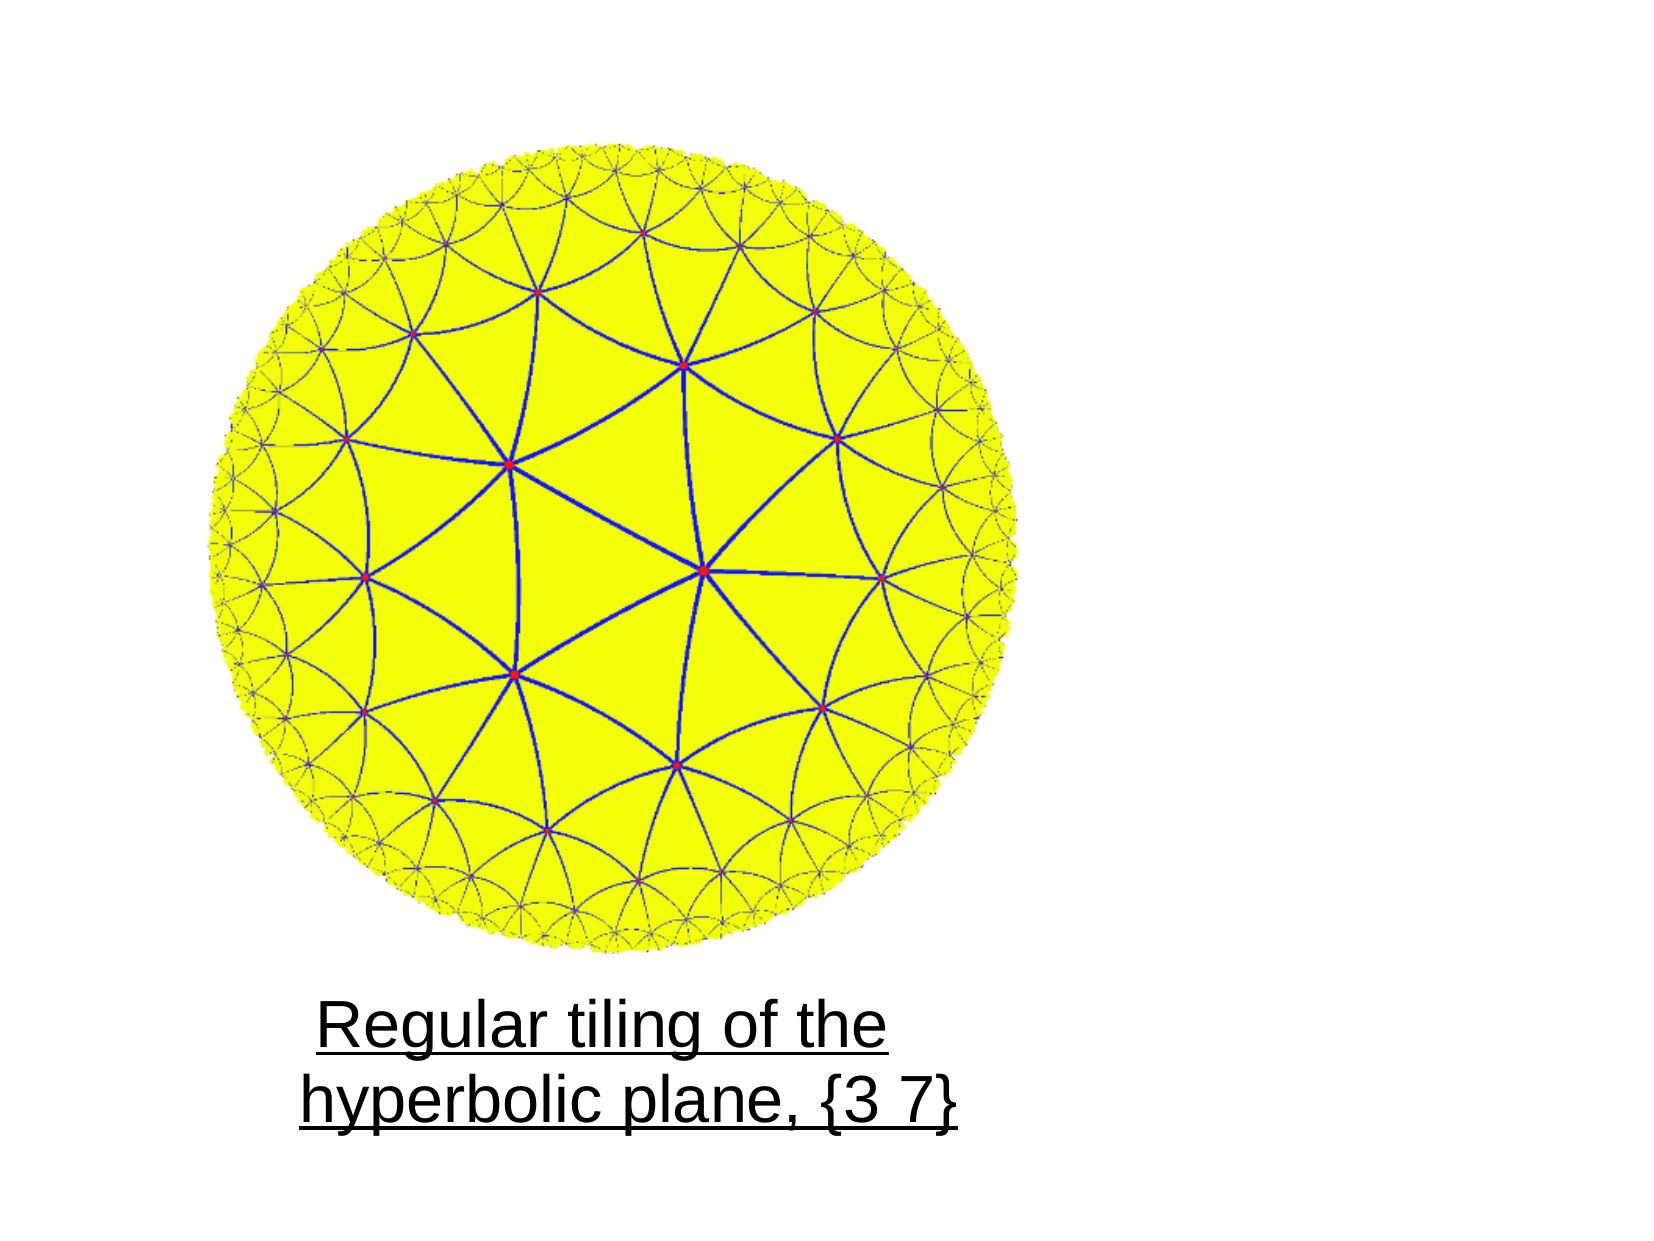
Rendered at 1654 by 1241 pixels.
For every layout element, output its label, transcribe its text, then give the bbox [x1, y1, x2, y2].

list Regular tiling of the hyperbolic plane, {3 7} [147, 987, 1040, 1137]
picture [203, 138, 1024, 954]
